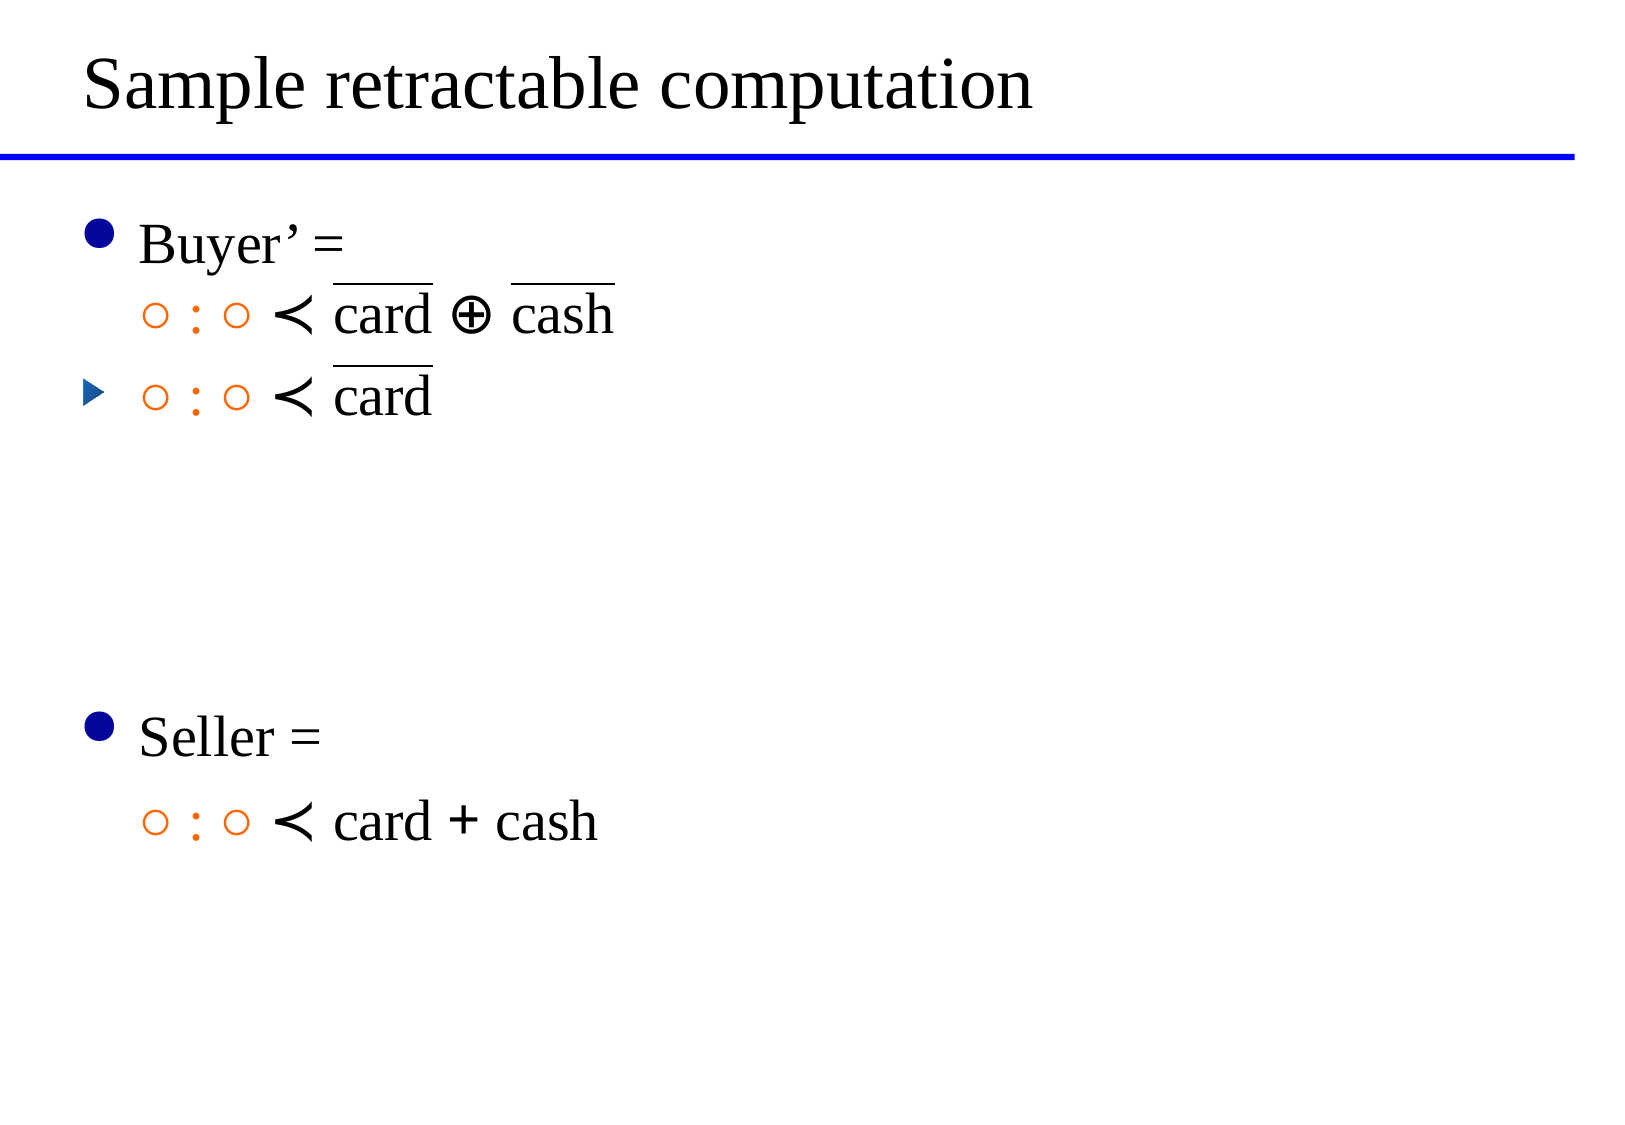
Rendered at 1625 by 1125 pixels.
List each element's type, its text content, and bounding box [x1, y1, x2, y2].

list Buyer’ = ○ : ○ ≺ card ⊕ cash ○ : ○ ≺ card Seller = ○ : ○ ≺ card + cash [67, 198, 1478, 1061]
title Sample retractable computation [67, 27, 1544, 131]
